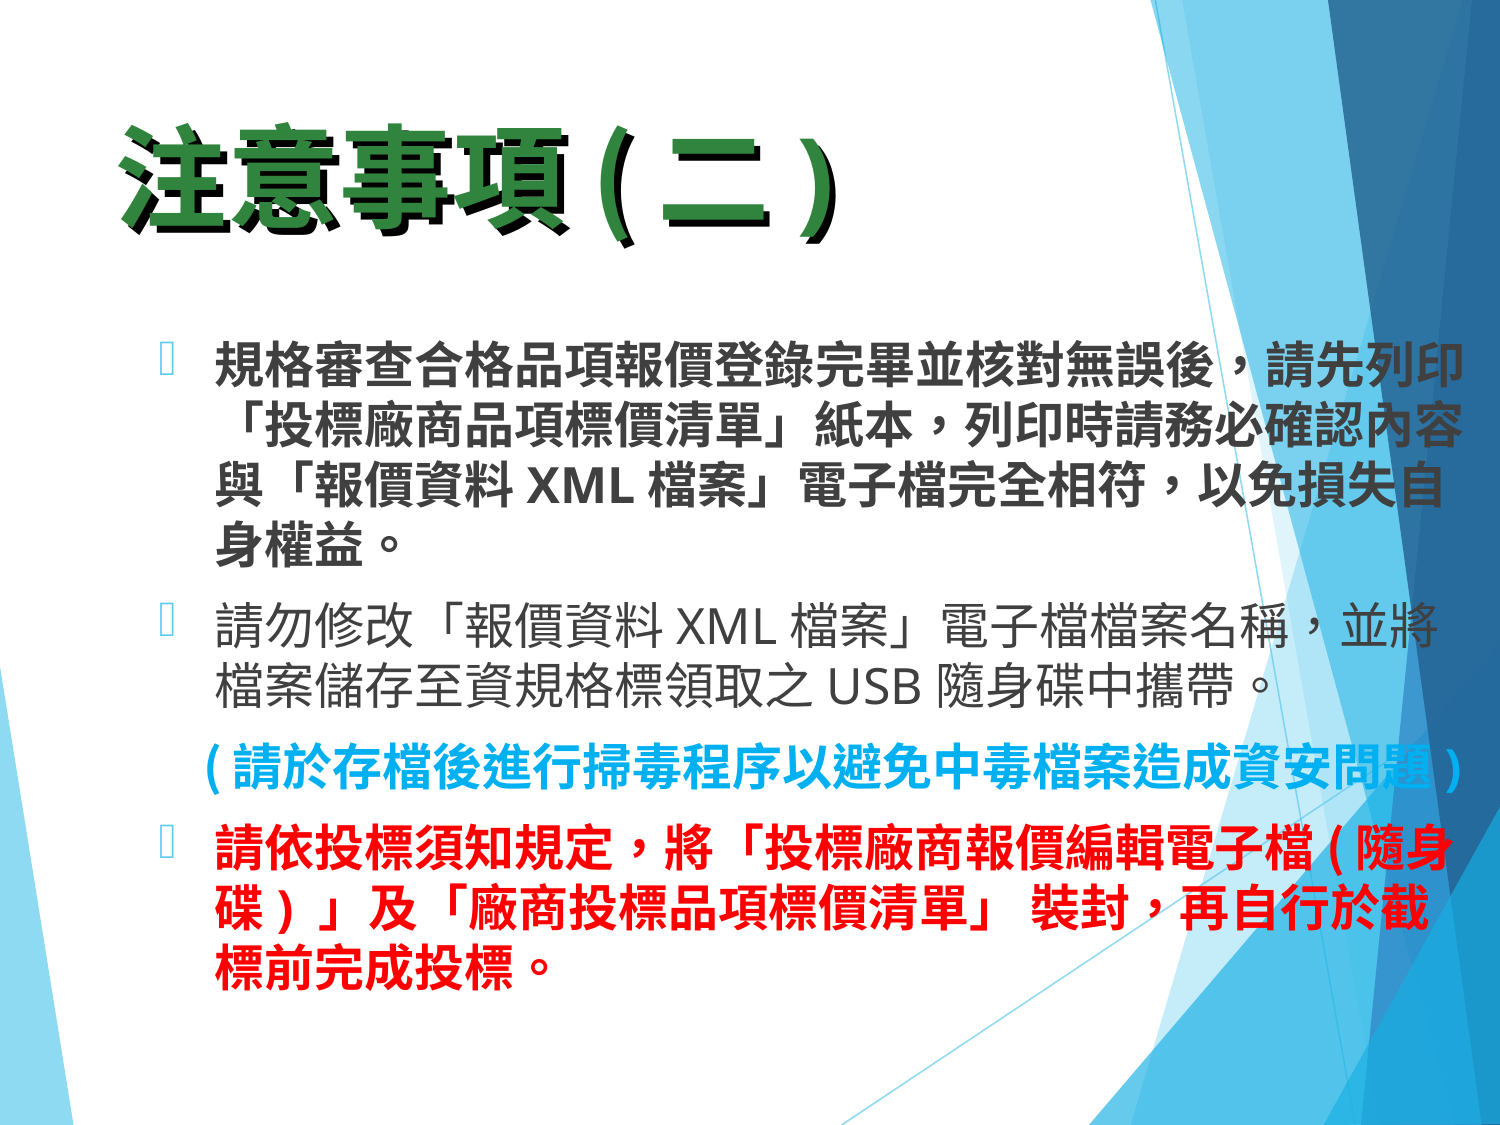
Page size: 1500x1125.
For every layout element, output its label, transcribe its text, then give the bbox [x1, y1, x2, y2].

title 注意事項(二) [99, 99, 1142, 317]
text_box 規格審查合格品項報價登錄完畢並核對無誤後，請先列印「投標廠商品項標價清單」紙本，列印時請務必確認內容與「報價資料XML檔案」電子檔完全相符，以免損失自身權益。 請勿修改「報價資料XML檔案」電子檔檔案名稱，並將檔案儲存至資規格標領取之USB隨身碟中攜帶。 (請於存檔後進行掃毒程序以避免中毒檔案造成資安問題) 請依投標須知規定，將「投標廠商報價編輯電子檔(隨身碟) 」及「廠商投標品項標價清單」 裝封，再自行於截標前完成投標。 [143, 326, 1483, 1083]
